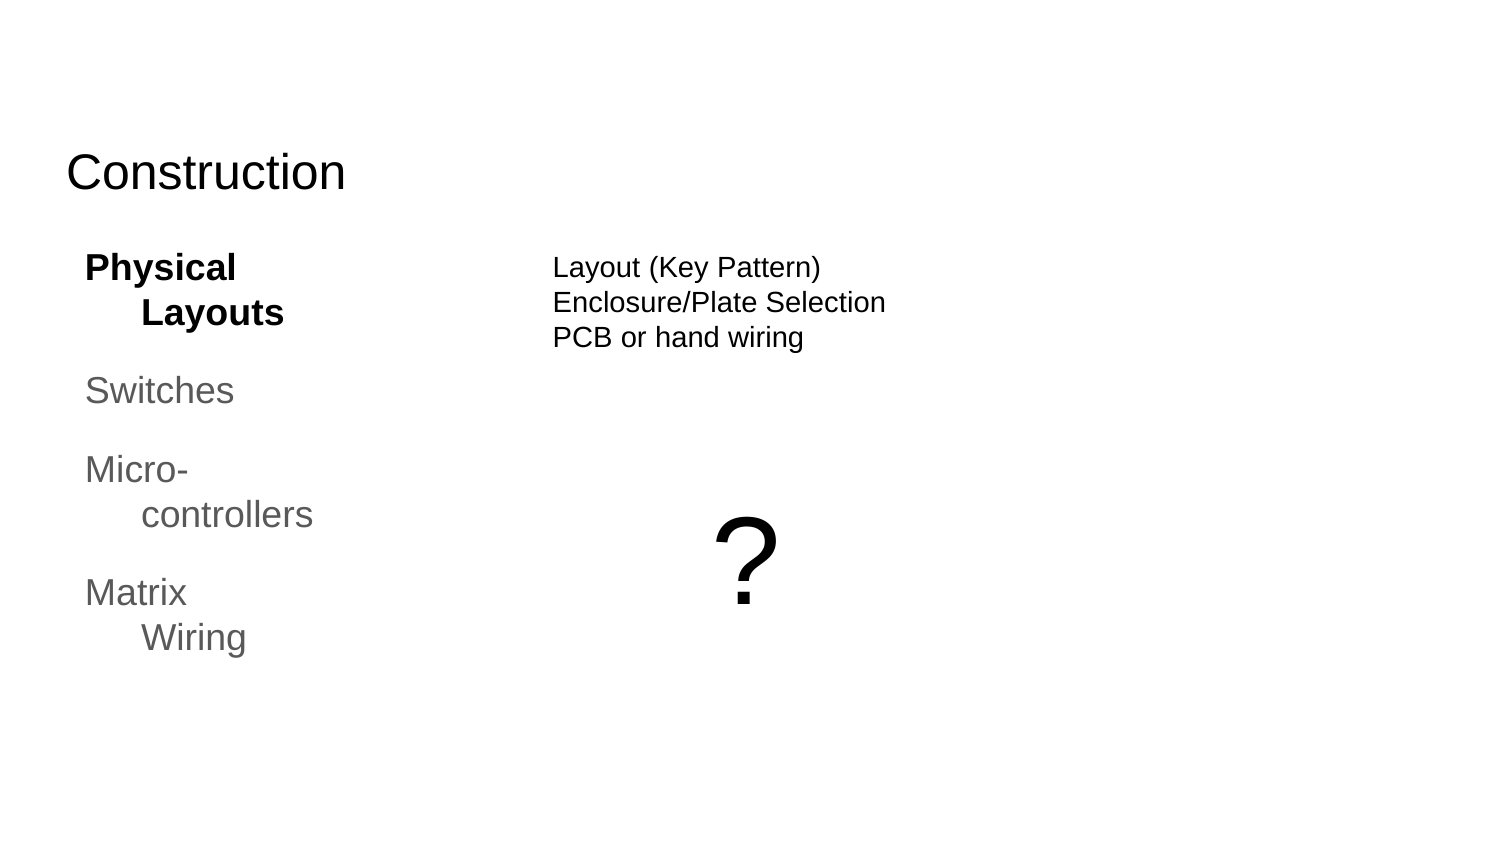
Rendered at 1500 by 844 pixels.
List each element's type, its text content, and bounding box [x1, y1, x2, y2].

text_box ? [696, 464, 803, 638]
text_box Layout (Key Pattern) Enclosure/Plate Selection PCB or hand wiring [537, 233, 979, 417]
list Physical Layouts Switches Micro- controllers Matrix Wiring [51, 227, 512, 750]
title Construction [51, 91, 512, 216]
